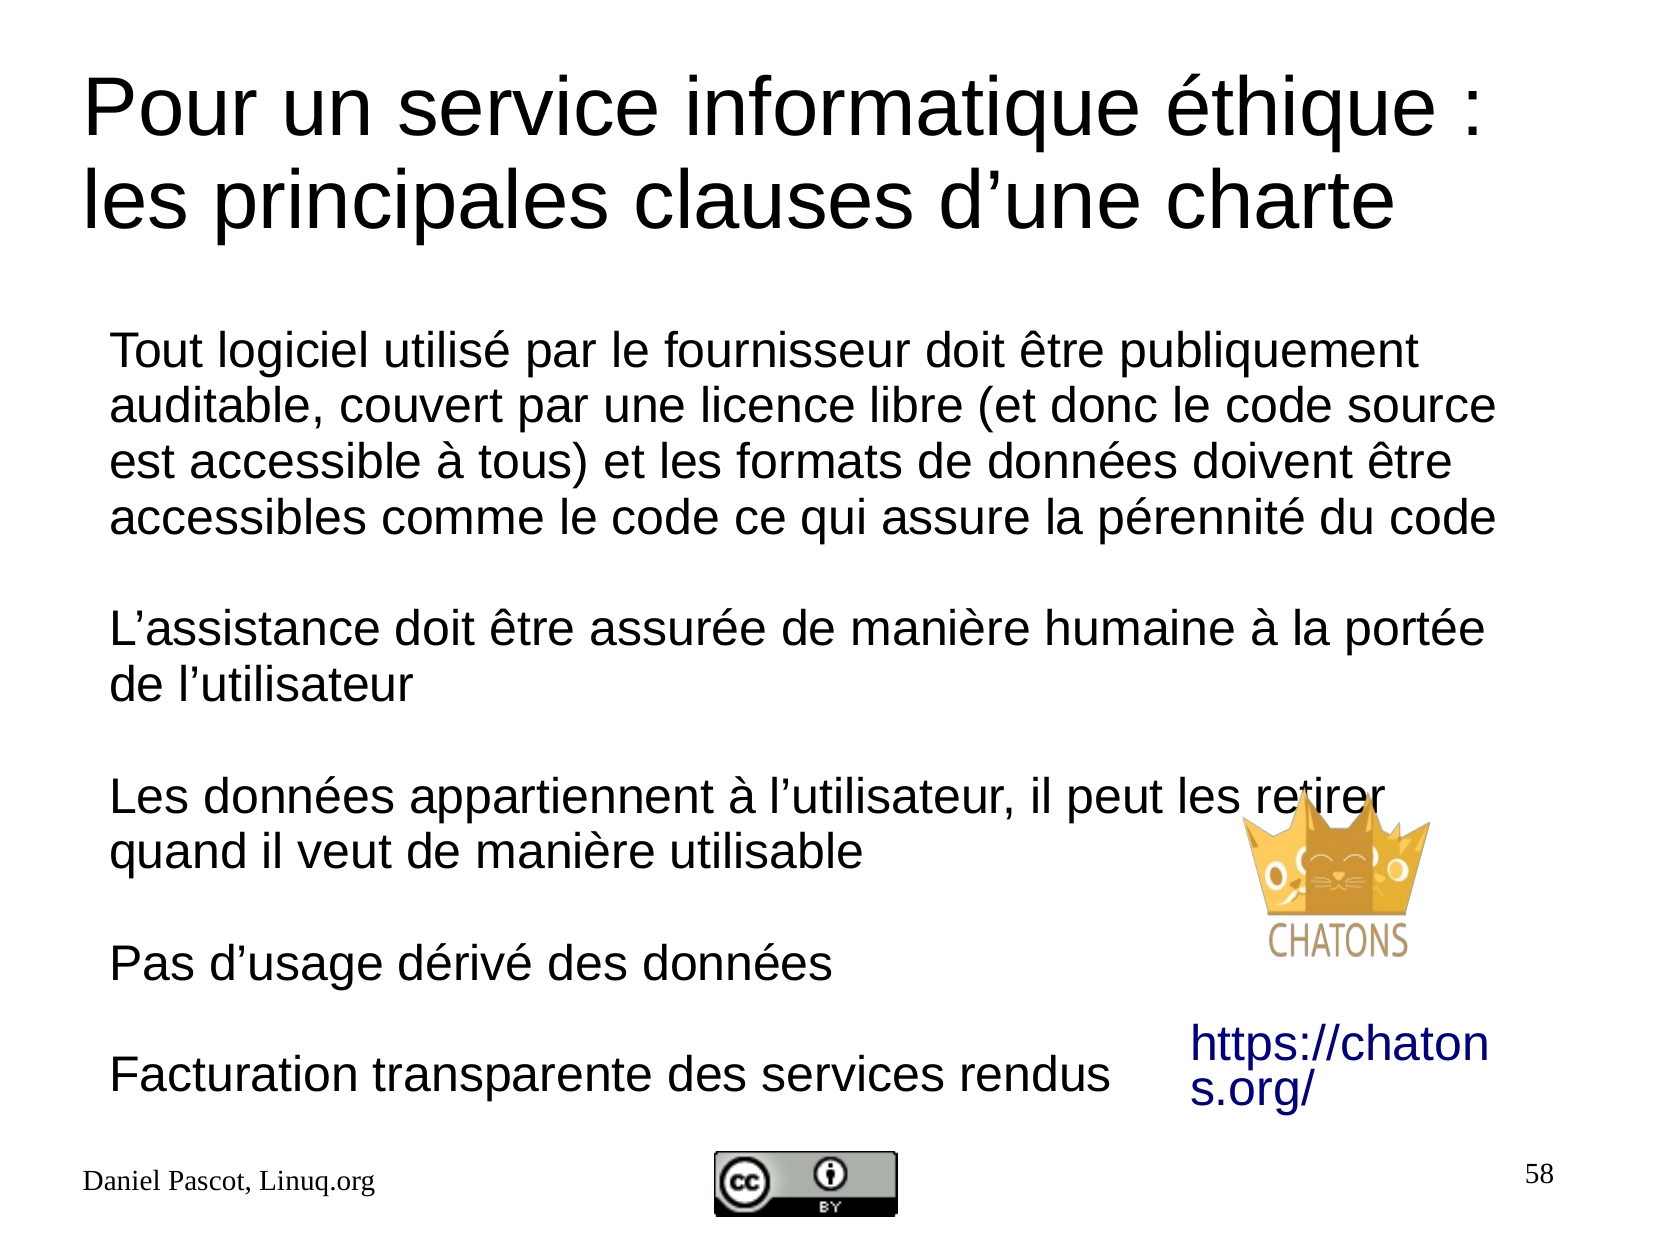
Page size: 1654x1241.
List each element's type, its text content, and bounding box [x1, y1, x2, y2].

text_box Tout logiciel utilisé par le fournisseur doit être publiquement auditable, couvert par une licence libre (et donc le code source est accessible à tous) et les formats de données doivent être accessibles comme le code ce qui assure la pérennité du code L’assistance doit être assurée de manière humaine à la portée de l’utilisateur Les données appartiennent à l’utilisateur, il peut les retirer quand il veut de manière utilisable Pas d’usage dérivé des données Facturation transparente des services rendus [94, 314, 1524, 1119]
title Pour un service informatique éthique : les principales clauses d’une charte [82, 49, 1571, 257]
text_box https://chatons.org/ [1175, 1007, 1524, 1084]
picture [714, 1151, 898, 1217]
picture [1240, 755, 1436, 1007]
